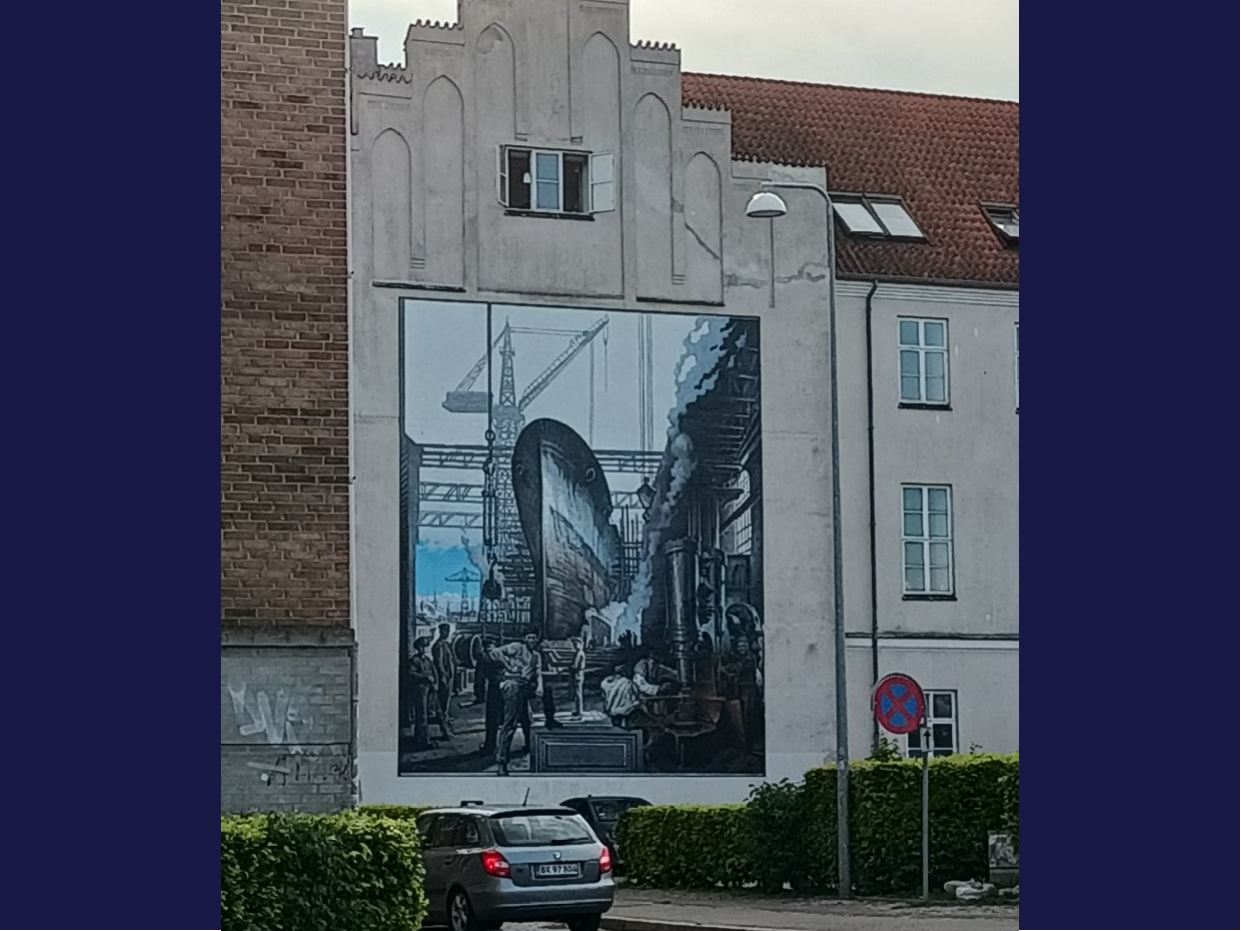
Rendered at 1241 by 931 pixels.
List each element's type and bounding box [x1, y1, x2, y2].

picture [221, 0, 1019, 931]
